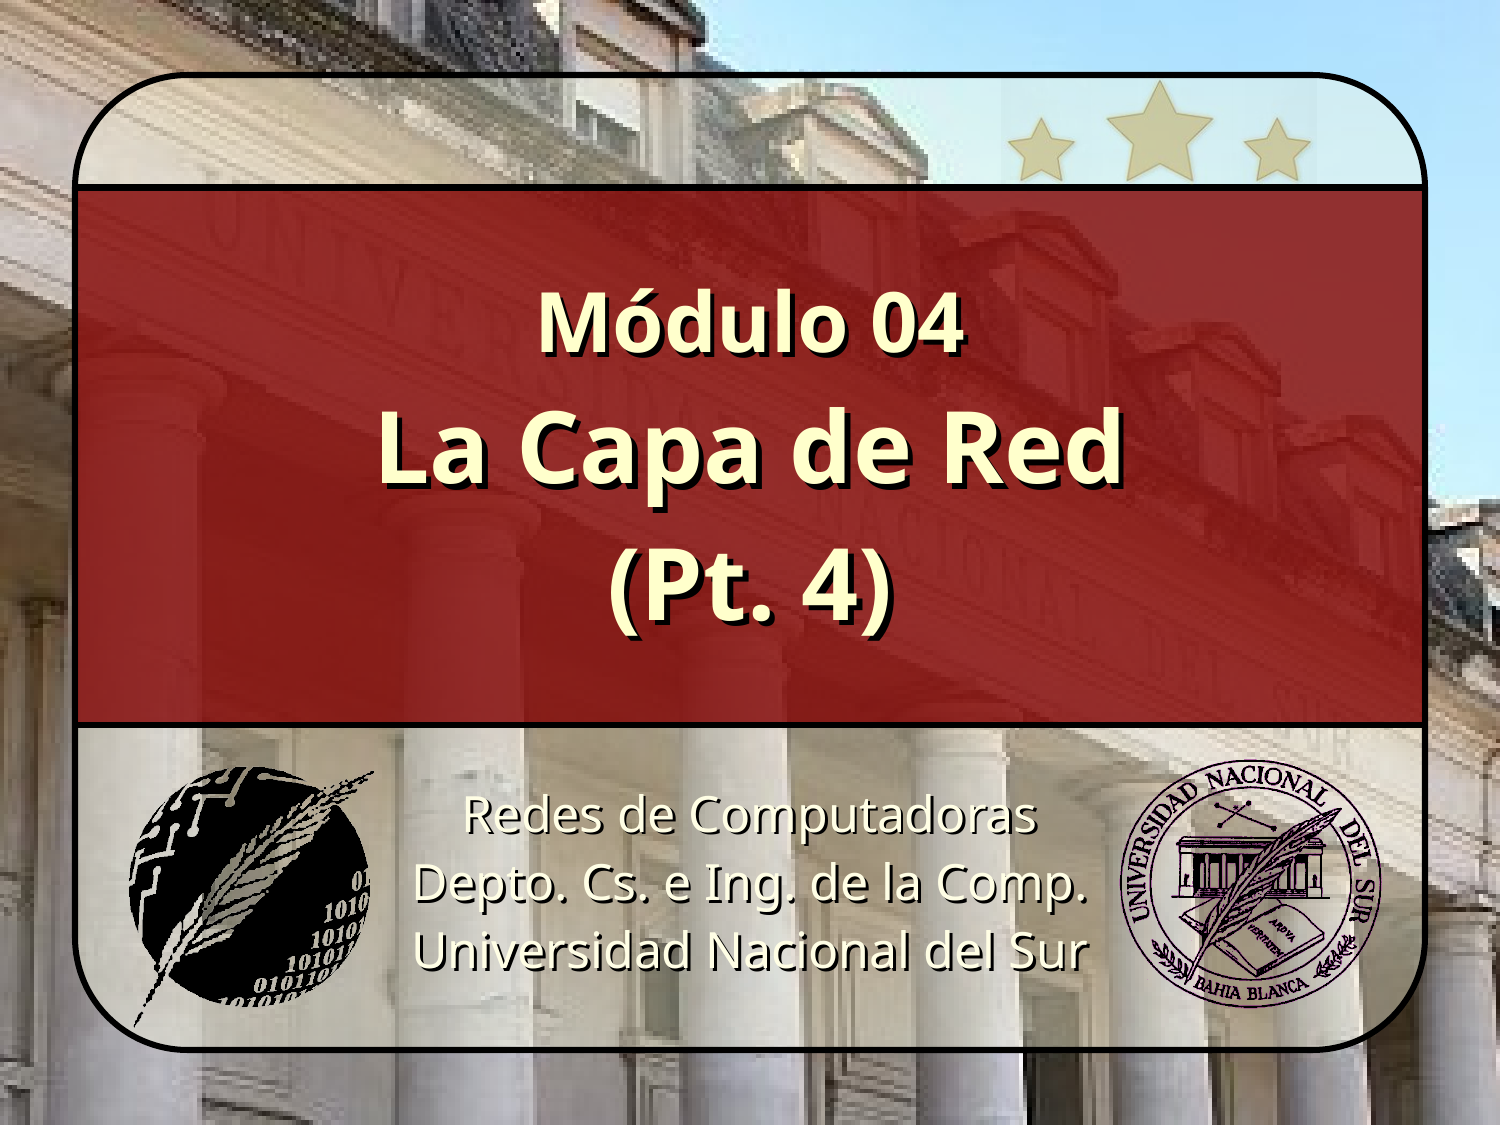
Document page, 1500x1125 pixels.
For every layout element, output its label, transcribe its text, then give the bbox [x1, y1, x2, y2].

title Módulo 04 La Capa de Red (Pt. 4) [128, 187, 1372, 726]
picture [0, 0, 1500, 1125]
